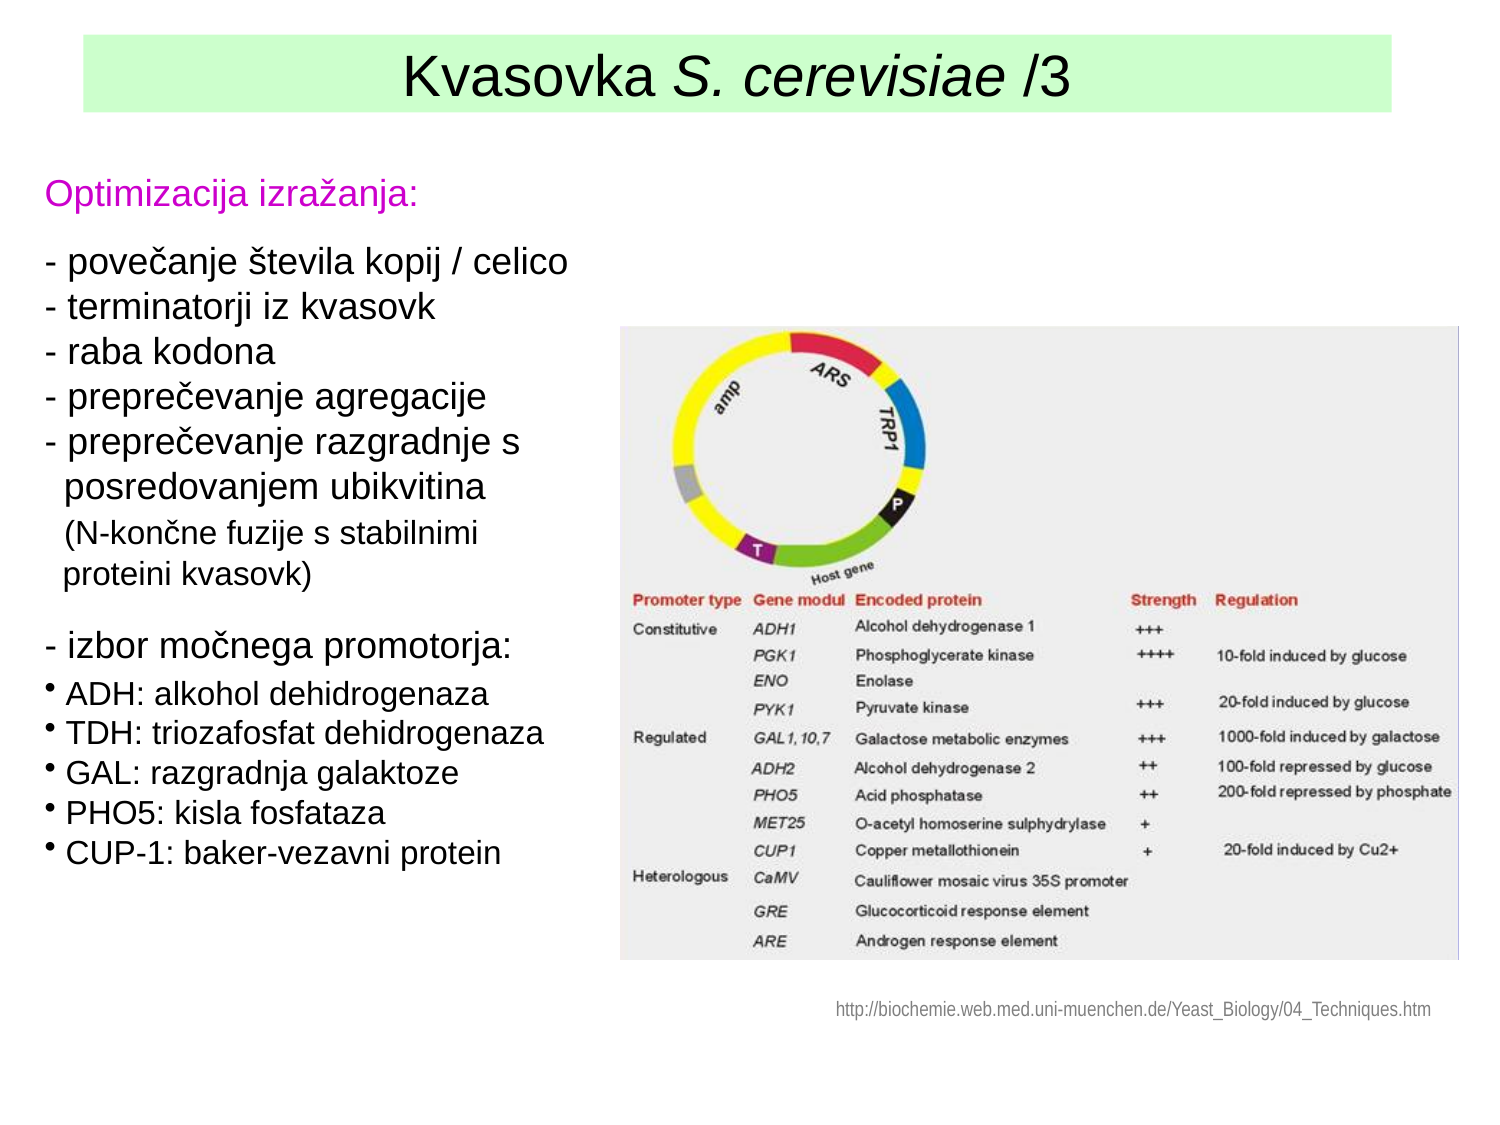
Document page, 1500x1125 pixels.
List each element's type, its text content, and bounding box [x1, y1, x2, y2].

text_box http://biochemie.web.med.uni-muenchen.de/Yeast_Biology/04_Techniques.htm [820, 987, 1447, 1028]
list Optimizacija izražanja: - povečanje števila kopij / celico - terminatorji iz kvasovk - raba kodona - preprečevanje agregacije - preprečevanje razgradnje s posredovanjem ubikvitina (N-končne fuzije s stabilnimi proteini kvasovk) - izbor močnega promotorja: ADH: alkohol dehidrogenaza TDH: triozafosfat dehidrogenaza GAL: razgradnja galaktoze PHO5: kisla fosfataza CUP-1: baker-vezavni protein [29, 160, 1450, 1091]
title Kvasovka S. cerevisiae /3 [83, 34, 1392, 113]
picture [620, 326, 1459, 960]
